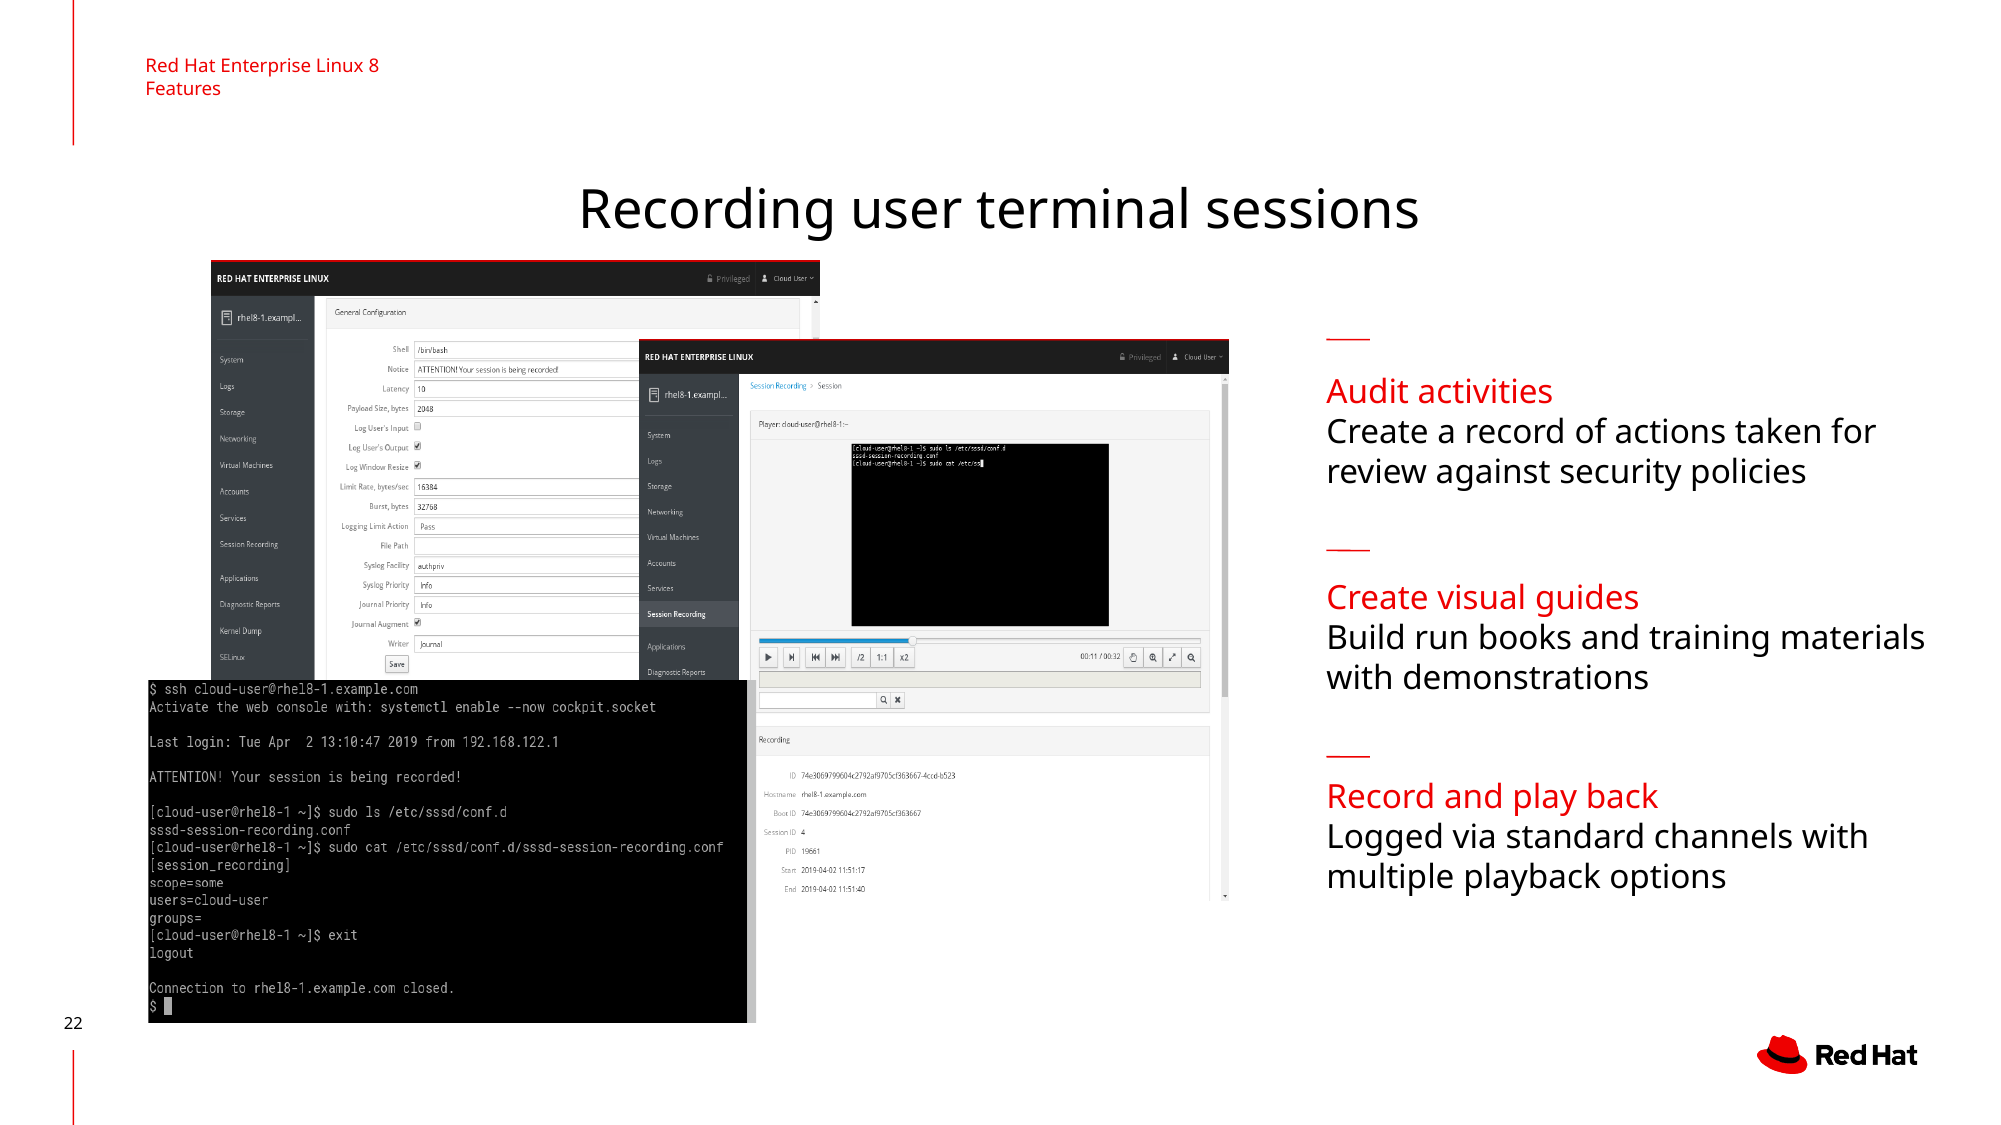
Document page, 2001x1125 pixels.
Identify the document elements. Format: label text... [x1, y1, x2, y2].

text_box Red Hat Enterprise Linux 8 Features [73, 9, 919, 144]
slide_number <number> [13, 1012, 134, 1036]
picture [1757, 1035, 1918, 1074]
text_box Audit activities Create a record of actions taken for review against security policies Create visual guides Build run books and training materials with demonstrations Record and play back Logged via standard channels with multiple playback options [1326, 339, 1935, 967]
title Recording user terminal sessions [287, 155, 1713, 314]
picture [148, 260, 1229, 1023]
